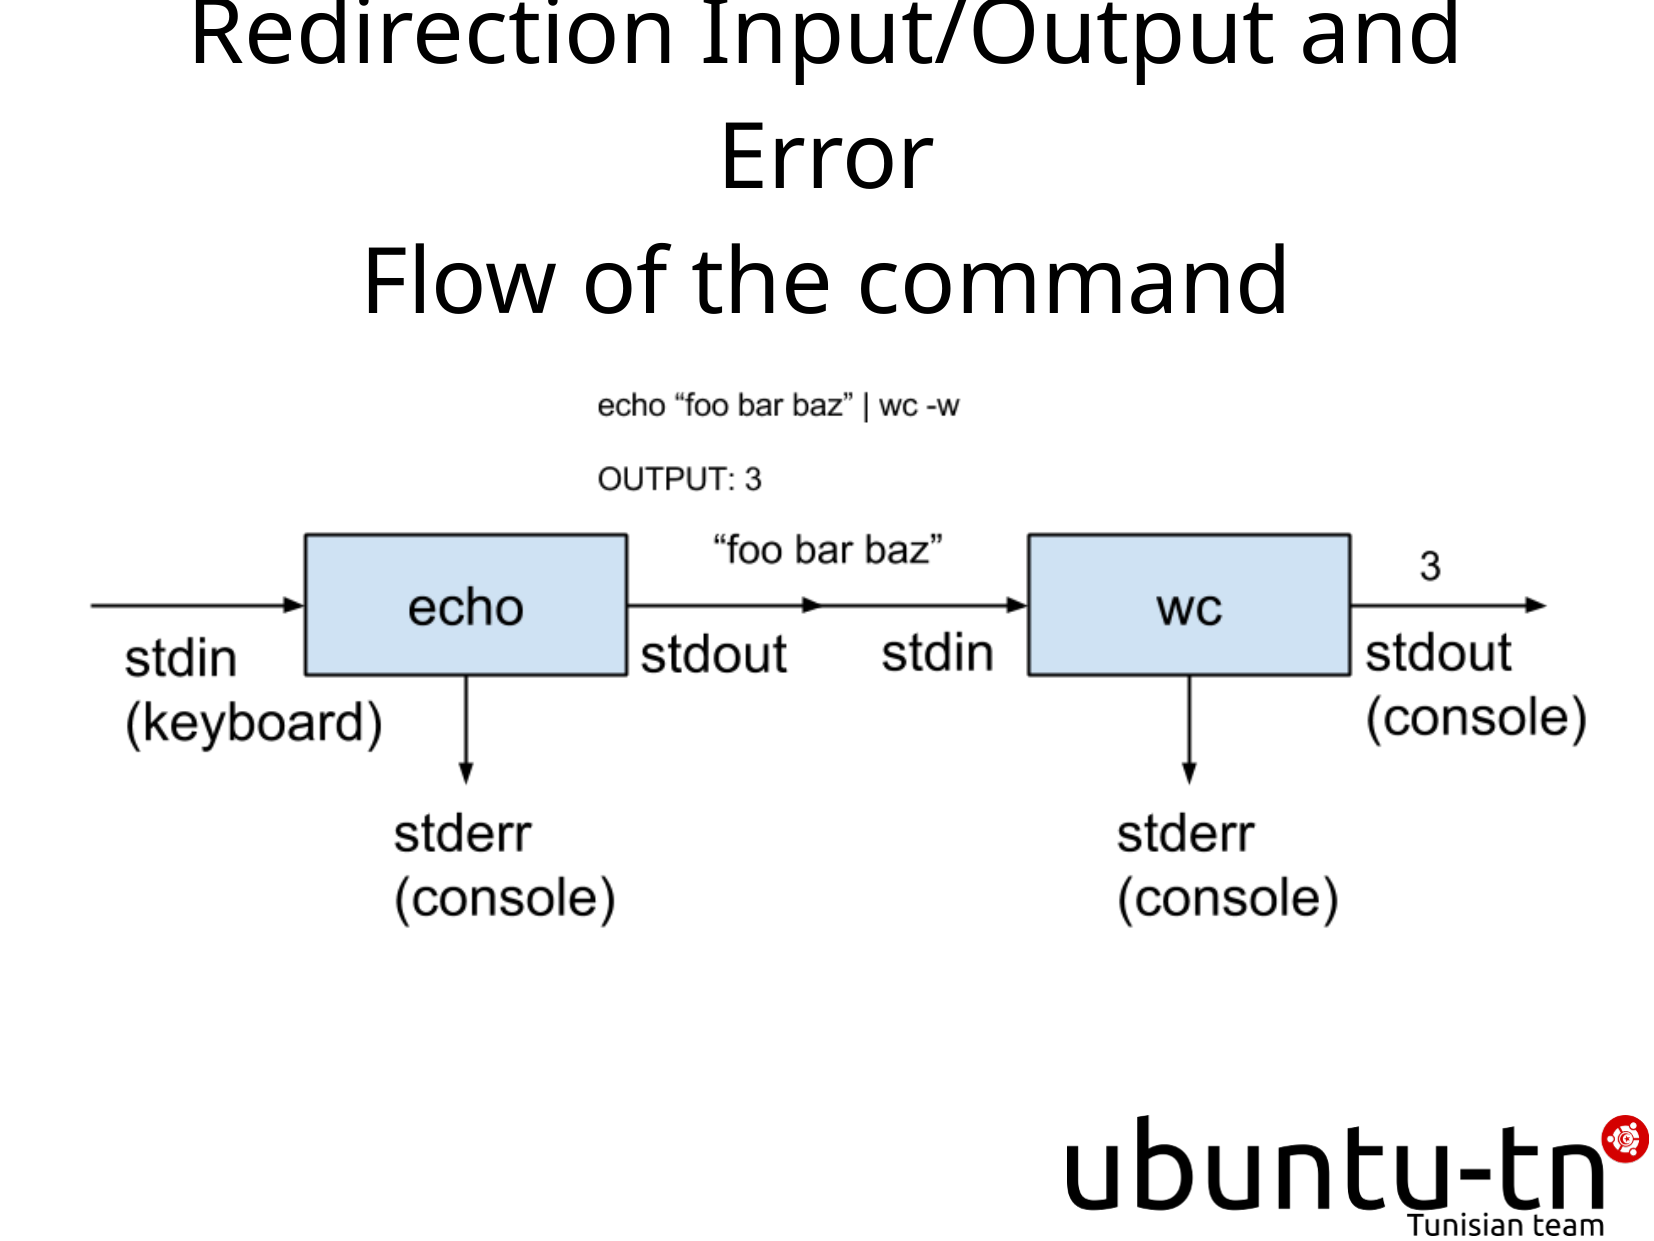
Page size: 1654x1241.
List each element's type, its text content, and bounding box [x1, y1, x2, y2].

picture [82, 362, 1630, 961]
picture [1067, 1115, 1649, 1236]
title Redirection Input/Output and Error Flow of the command [82, 49, 1571, 257]
